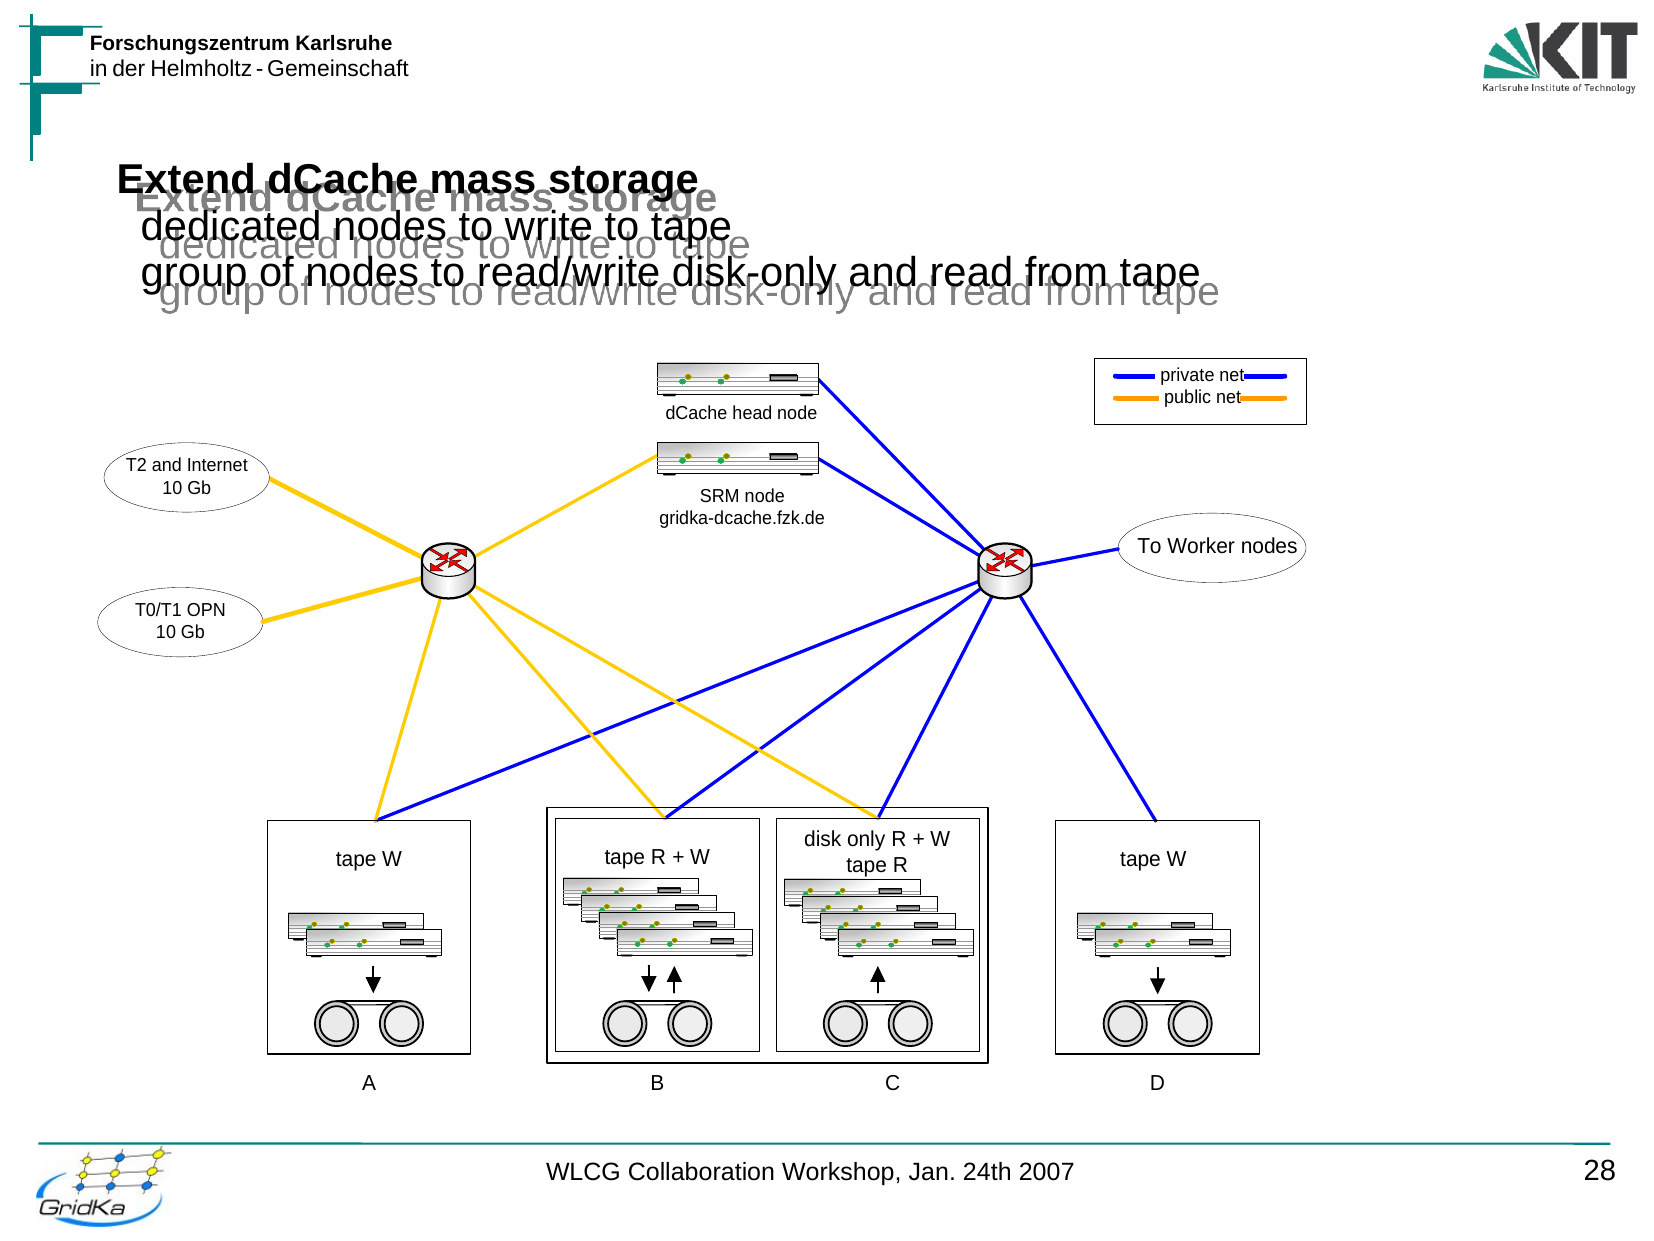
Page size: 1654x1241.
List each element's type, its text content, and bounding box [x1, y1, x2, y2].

picture [1470, 11, 1641, 102]
text_box Extend dCache mass storage dedicated nodes to write to tape group of nodes to read/write disk-only and read from tape [87, 145, 1255, 353]
text_box [95, 356, 1309, 1107]
picture [36, 1145, 172, 1227]
